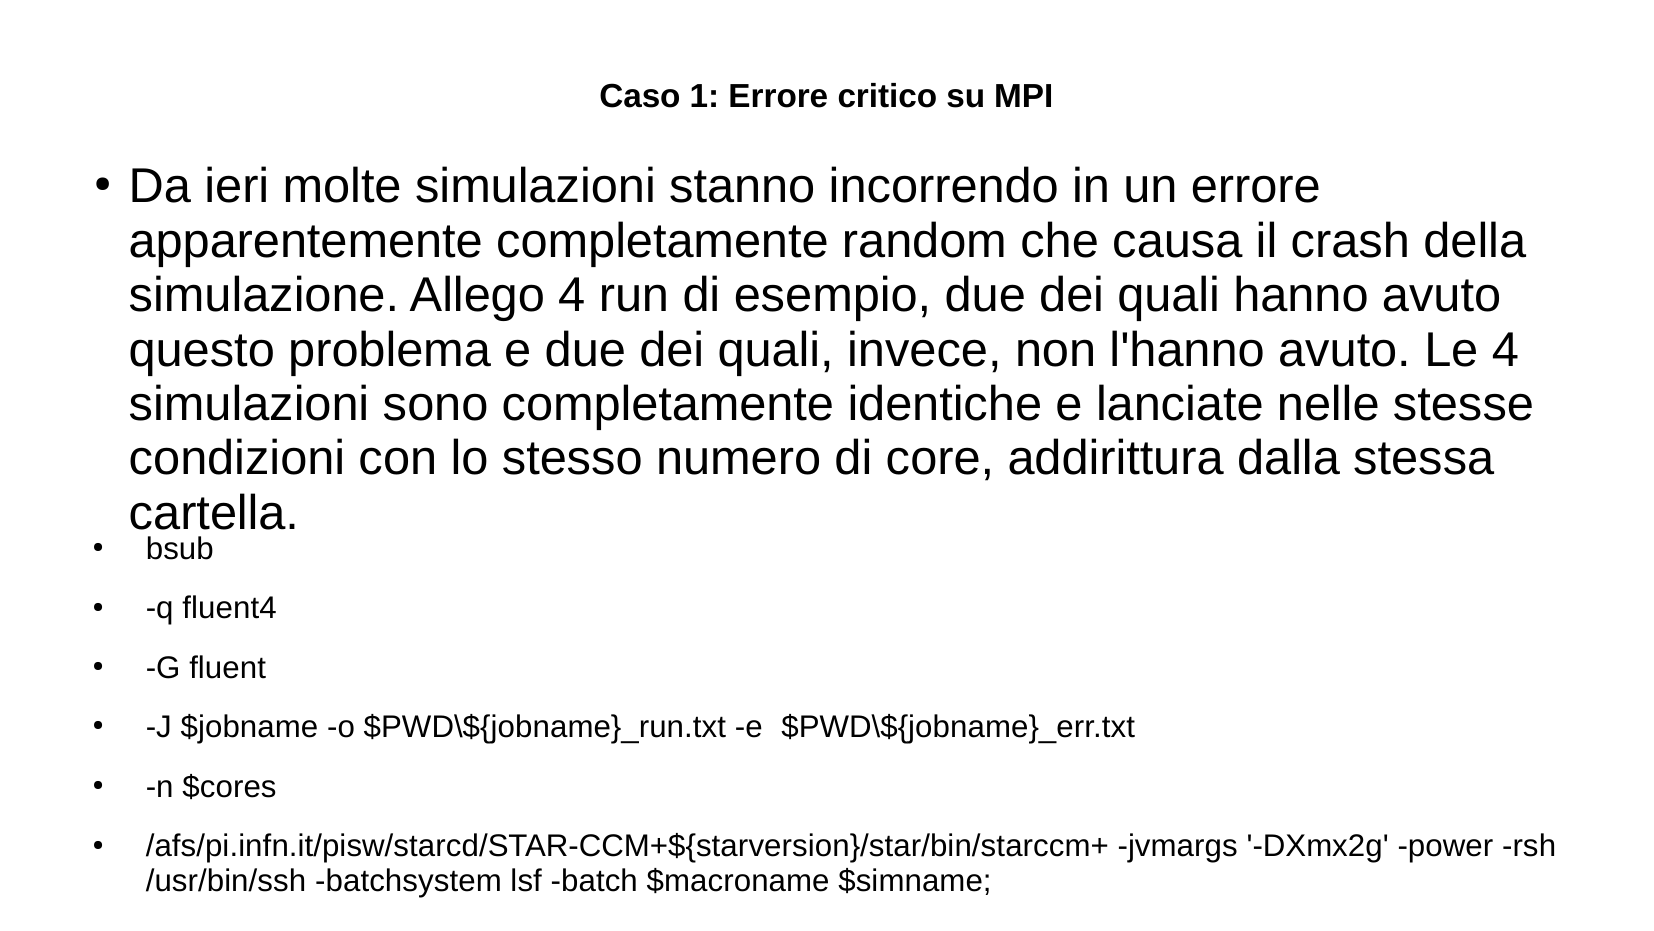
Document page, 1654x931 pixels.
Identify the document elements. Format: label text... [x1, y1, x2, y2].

list bsub -q fluent4 -G fluent -J $jobname -o $PWD\${jobname}_run.txt -e $PWD\${jobname}_err.txt -n $cores /afs/pi.infn.it/pisw/starcd/STAR-CCM+${starversion}/star/bin/starccm+ -jvmargs '-DXmx2g' -power -rsh /usr/bin/ssh -batchsystem lsf -batch $macroname $simname; [74, 530, 1563, 914]
title Caso 1: Errore critico su MPI [82, 36, 1571, 158]
list Da ieri molte simulazioni stanno incorrendo in un errore apparentemente completamente random che causa il crash della simulazione. Allego 4 run di esempio, due dei quali hanno avuto questo problema e due dei quali, invece, non l'hanno avuto. Le 4 simulazioni sono completamente identiche e lanciate nelle stesse condizioni con lo stesso numero di core, addirittura dalla stessa cartella. [82, 158, 1571, 541]
